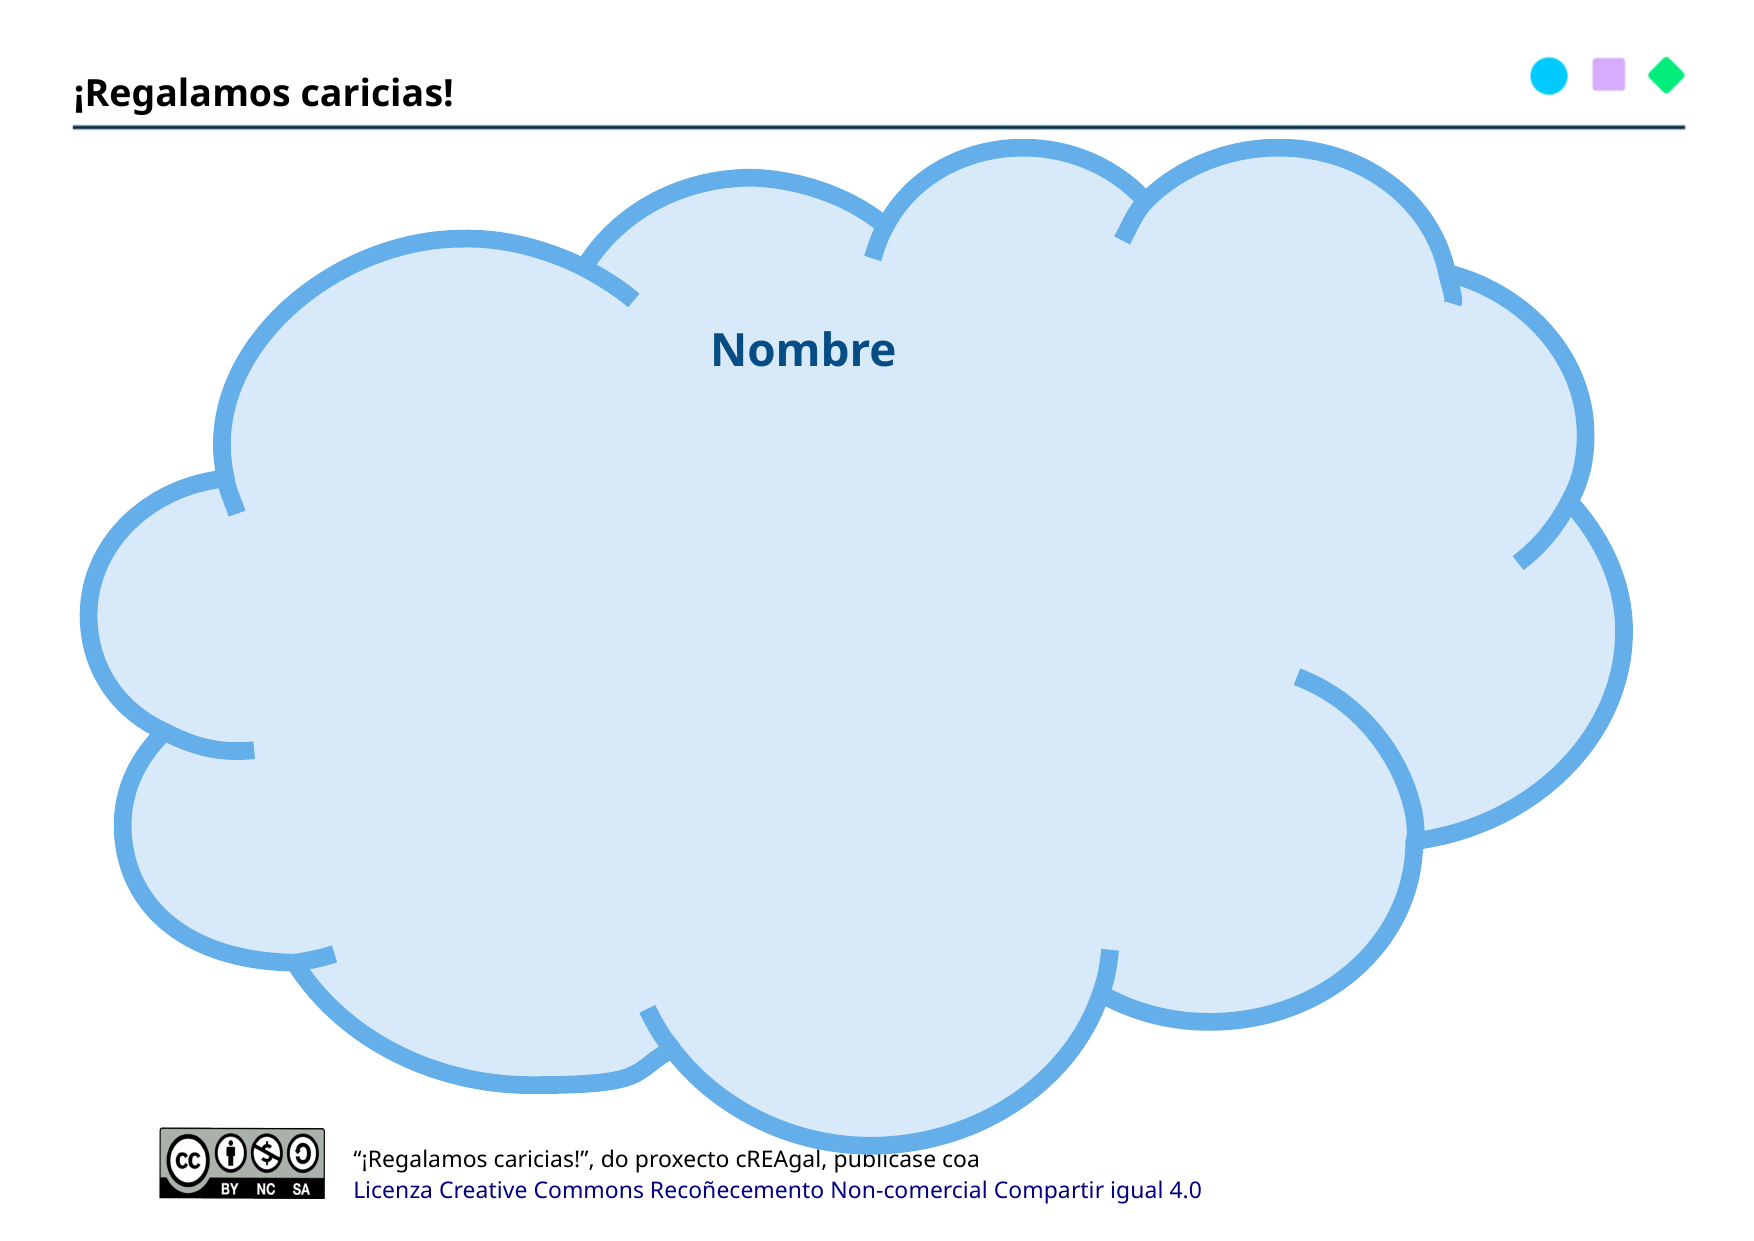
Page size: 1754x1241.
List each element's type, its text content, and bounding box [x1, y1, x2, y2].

text_box Nombre [88, 147, 1625, 1146]
text_box “¡Regalamos caricias!”, do proxecto cREAgal, publícase coa Licenza Creative Commons Recoñecemento Non-comercial Compartir igual 4.0 [338, 1125, 1506, 1223]
picture [59, 29, 1695, 152]
text_box ¡Regalamos caricias! [59, 59, 1241, 154]
picture [159, 1127, 325, 1199]
